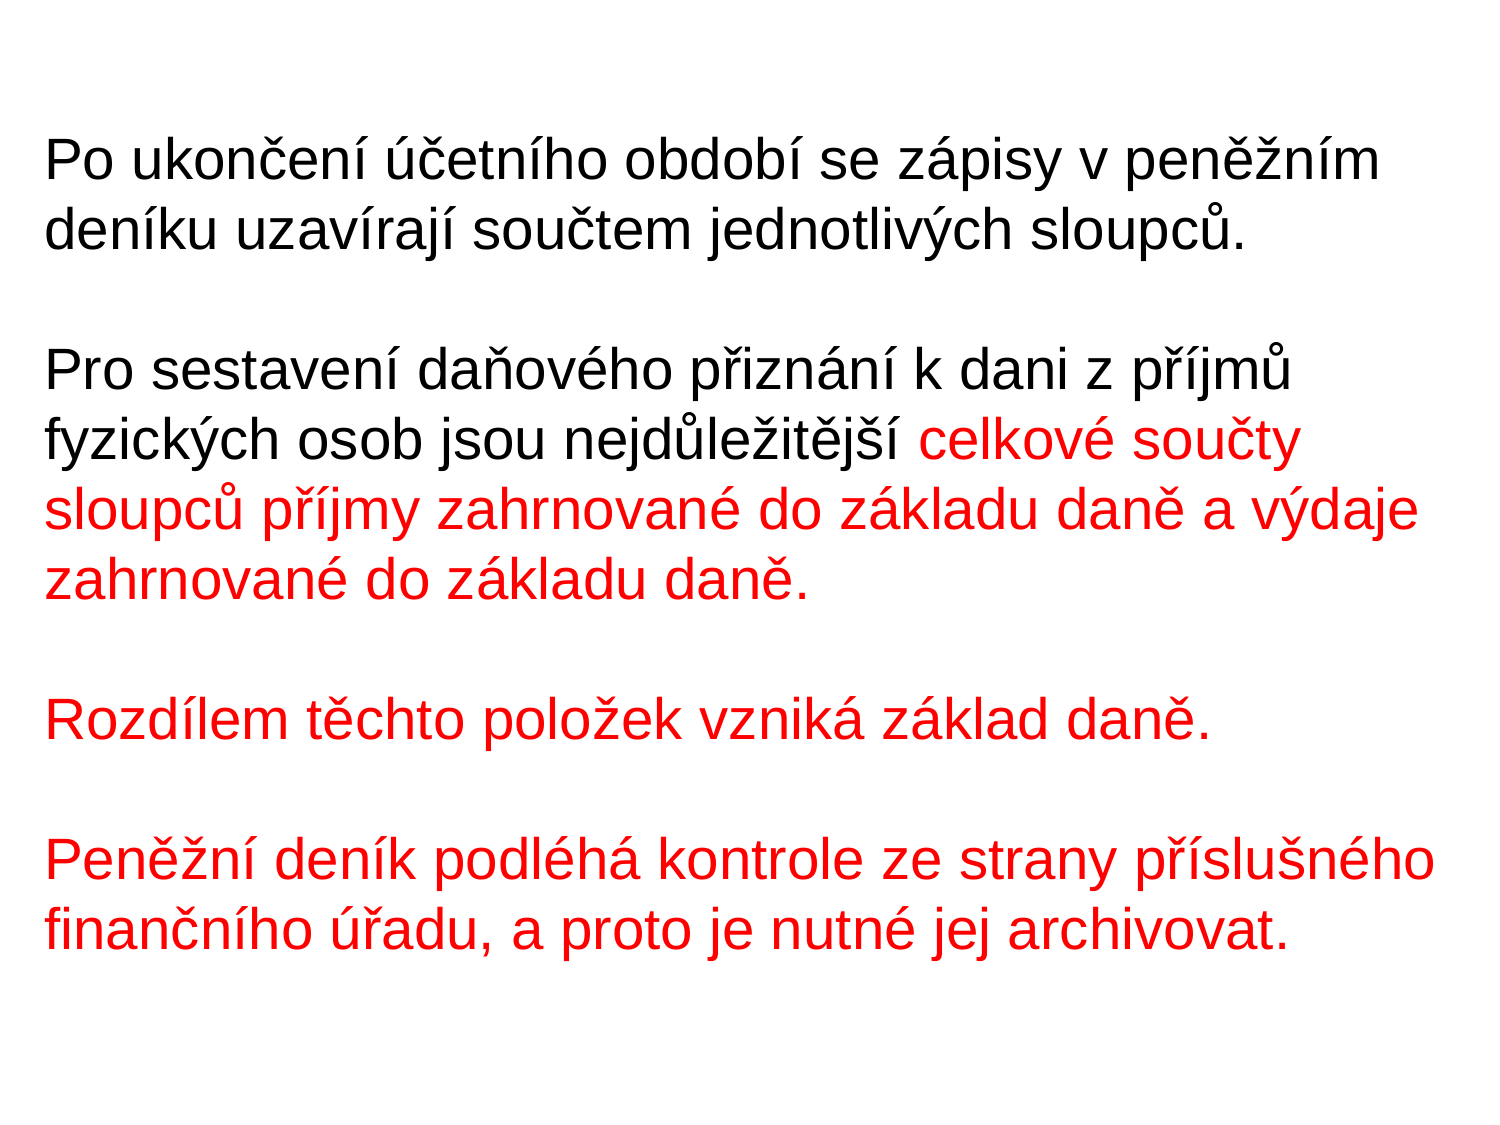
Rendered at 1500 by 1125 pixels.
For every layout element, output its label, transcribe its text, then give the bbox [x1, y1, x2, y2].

text_box Po ukončení účetního období se zápisy v peněžním deníku uzavírají součtem jednotlivých sloupců. Pro sestavení daňového přiznání k dani z příjmů fyzických osob jsou nejdůležitější celkové součty sloupců příjmy zahrnované do základu daně a výdaje zahrnované do základu daně. Rozdílem těchto položek vzniká základ daně. Peněžní deník podléhá kontrole ze strany příslušného finančního úřadu, a proto je nutné jej archivovat. [29, 113, 1459, 1039]
